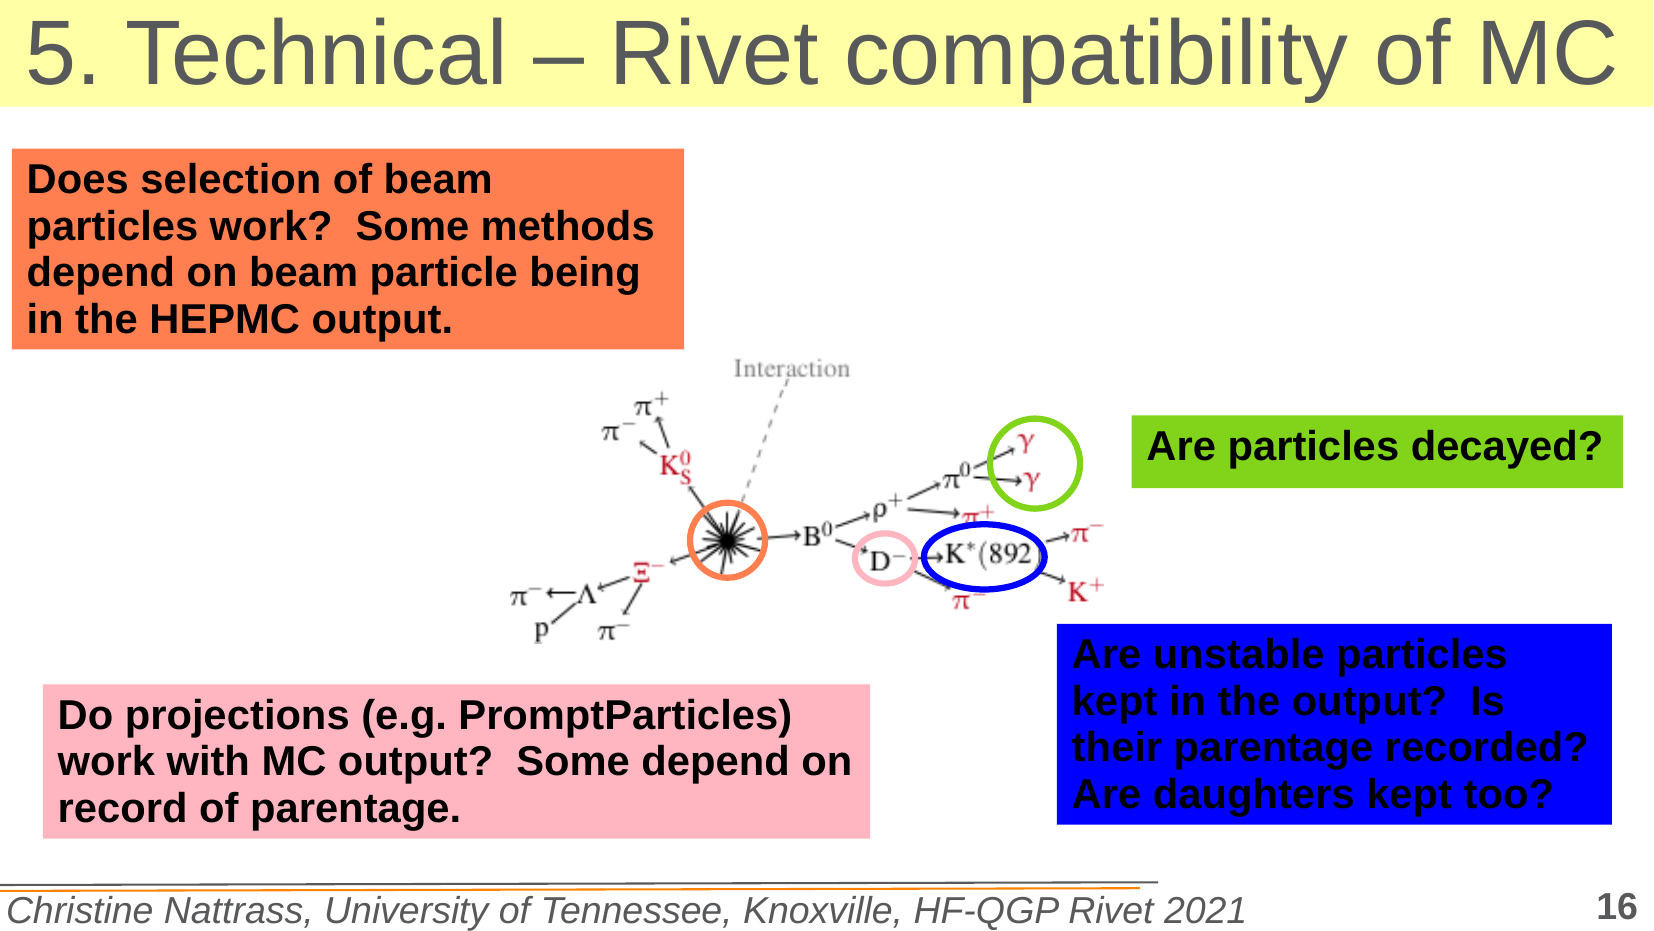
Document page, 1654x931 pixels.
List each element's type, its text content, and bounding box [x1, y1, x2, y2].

title 5. Technical – Rivet compatibility of MC [0, 0, 1654, 107]
picture [510, 358, 1104, 644]
text_box Are unstable particles kept in the output? Is their parentage recorded? Are daughters kept too? [1056, 623, 1612, 825]
text_box Does selection of beam particles work? Some methods depend on beam particle being in the HEPMC output. [11, 148, 685, 350]
text_box Do projections (e.g. PromptParticles) work with MC output? Some depend on record of parentage. [42, 684, 871, 839]
text_box Are particles decayed? [1131, 415, 1624, 489]
